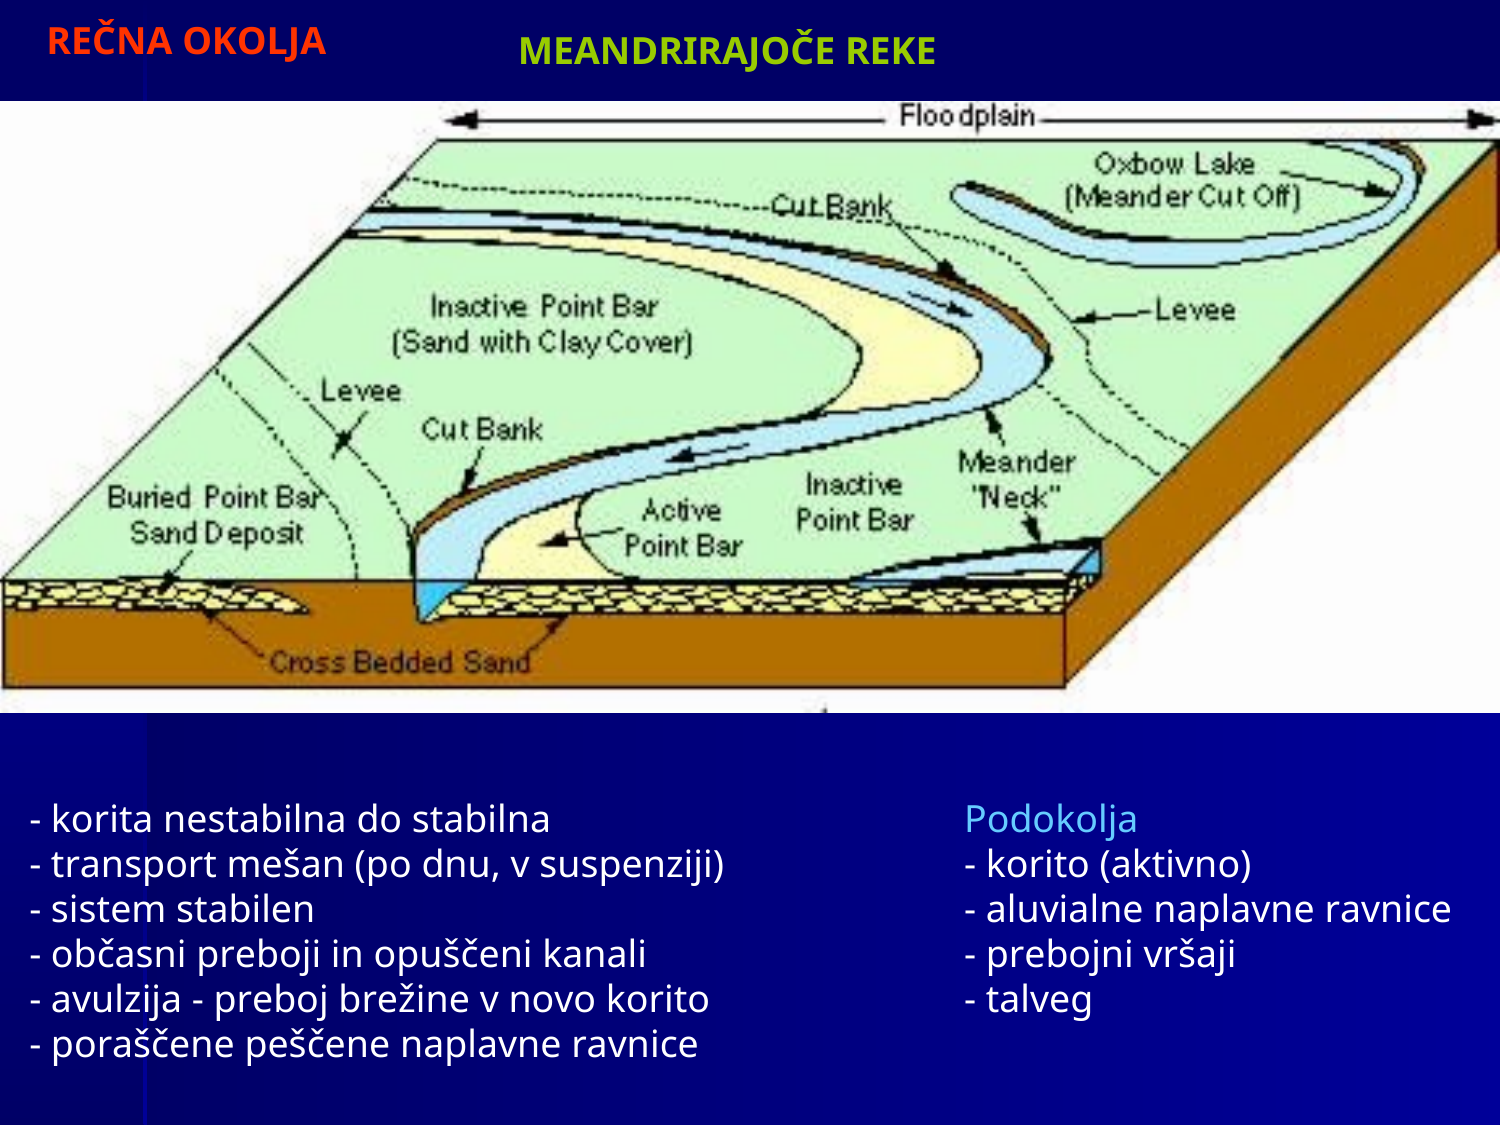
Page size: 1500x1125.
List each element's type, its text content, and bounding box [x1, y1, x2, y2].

text_box - korita nestabilna do stabilna - transport mešan (po dnu, v suspenziji) - sistem stabilen - občasni preboji in opuščeni kanali - avulzija - preboj brežine v novo korito - poraščene peščene naplavne ravnice [14, 786, 740, 1118]
text_box Podokolja - korito (aktivno) - aluvialne naplavne ravnice - prebojni vršaji - talveg [949, 786, 1468, 1028]
text_box MEANDRIRAJOČE REKE [503, 18, 953, 80]
text_box REČNA OKOLJA [31, 9, 342, 71]
picture [0, 101, 1500, 713]
